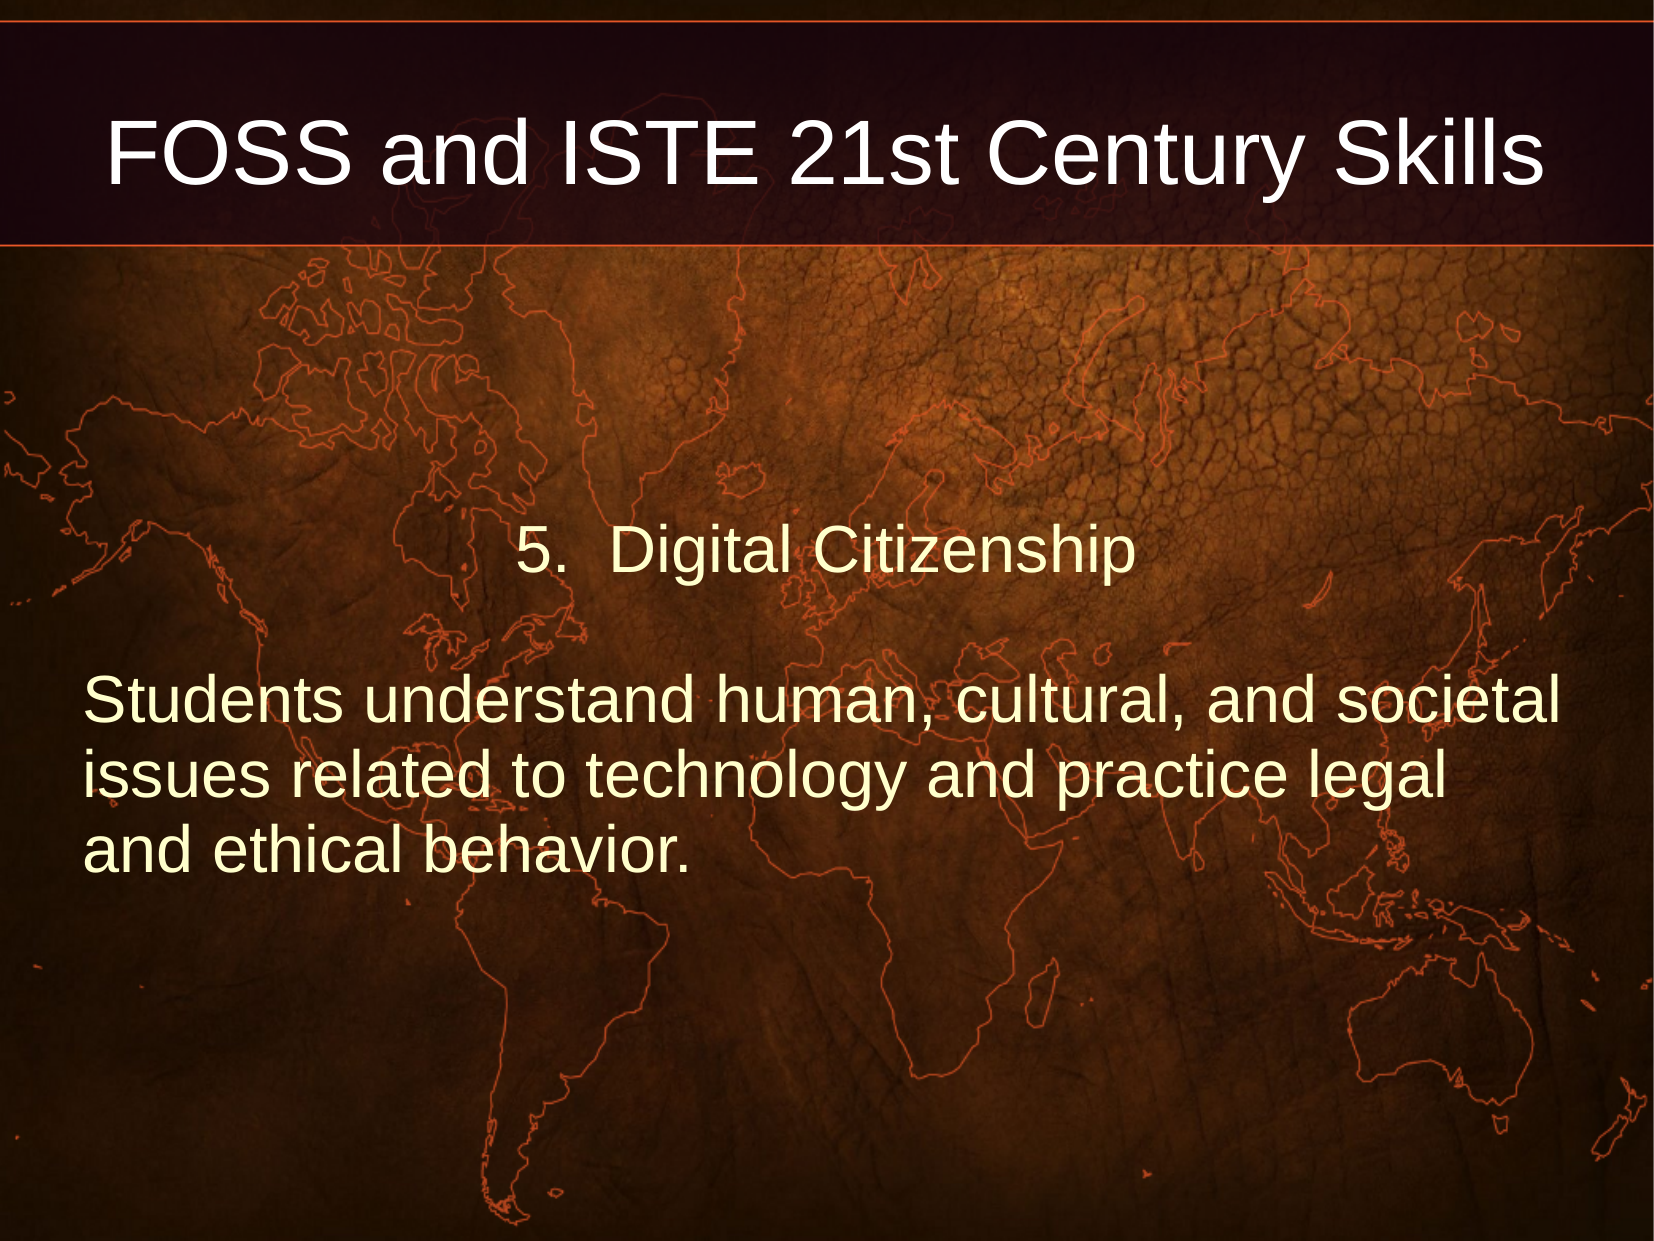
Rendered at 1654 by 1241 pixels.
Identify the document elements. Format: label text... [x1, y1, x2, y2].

subtitle 5. Digital Citizenship Students understand human, cultural, and societal issues related to technology and practice legal and ethical behavior. [82, 297, 1571, 1102]
title FOSS and ISTE 21st Century Skills [82, 49, 1571, 257]
picture [0, 0, 1654, 1241]
